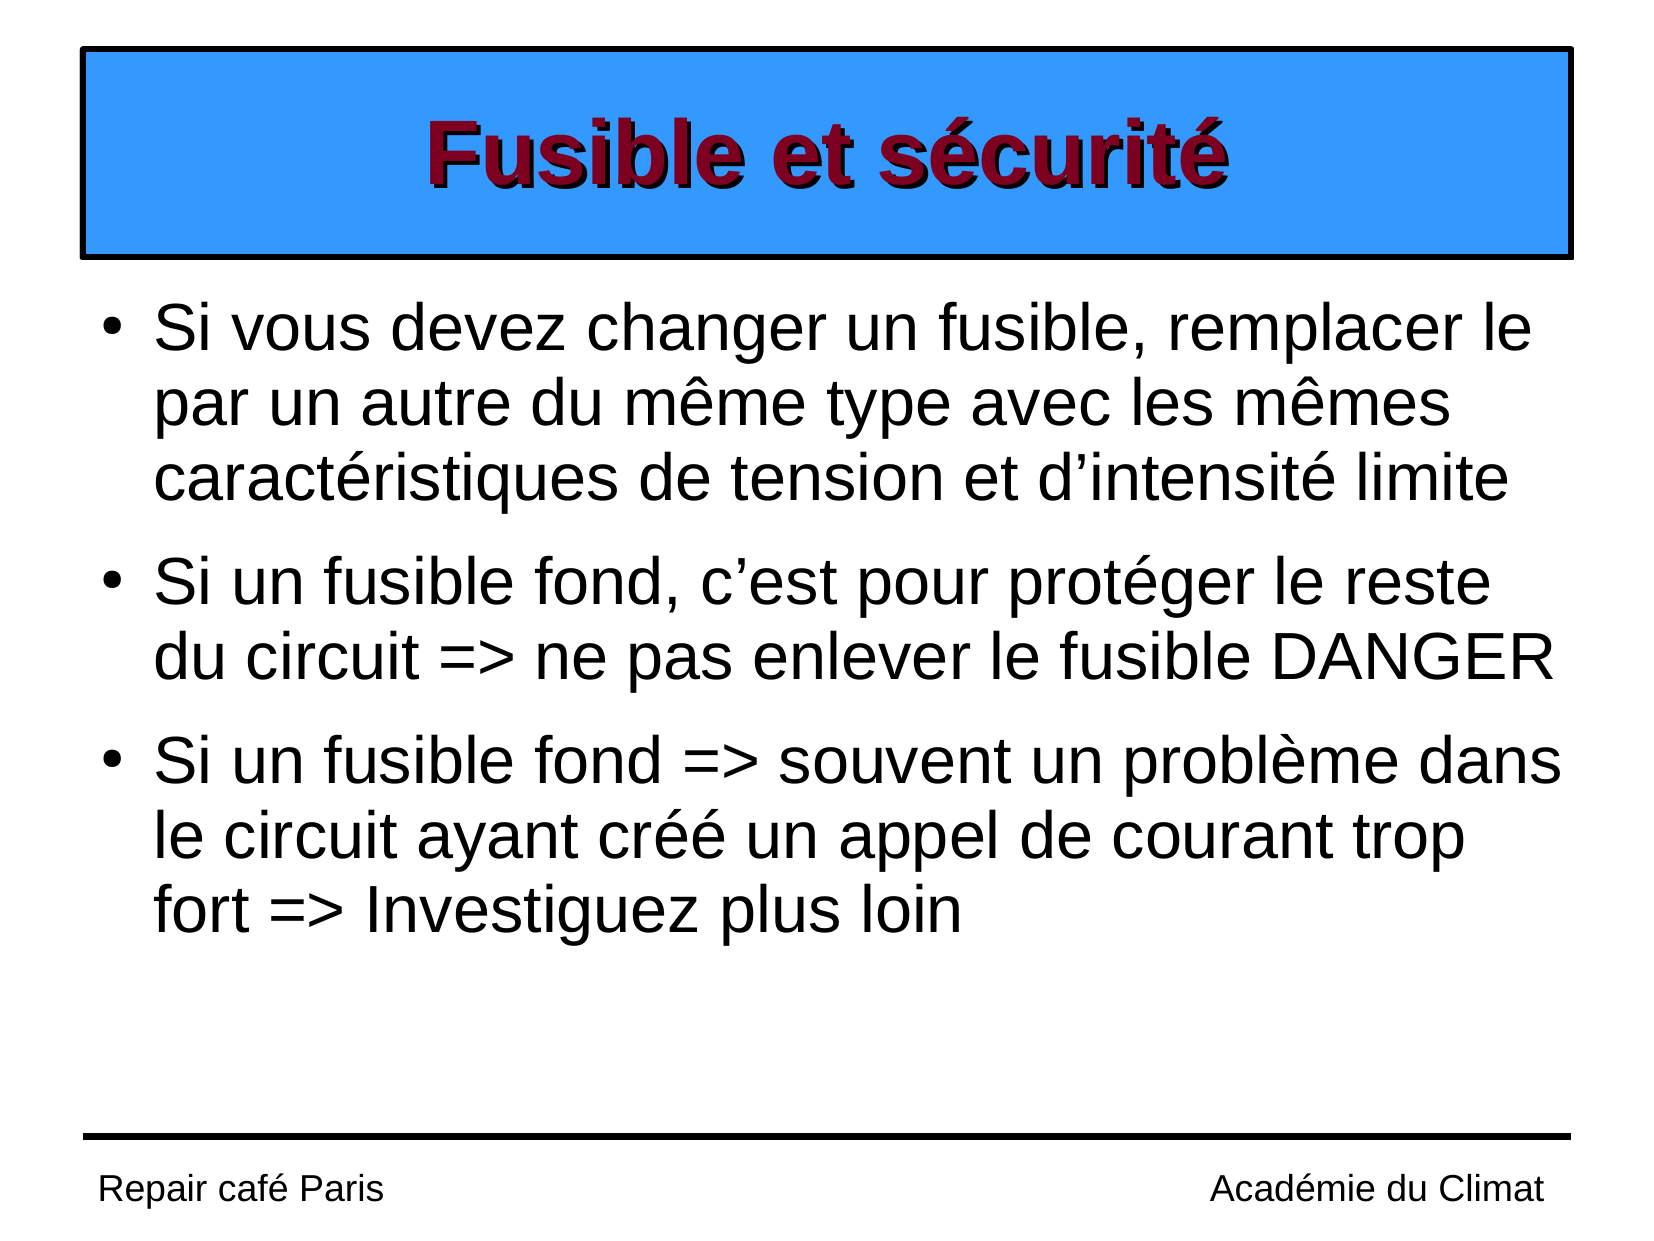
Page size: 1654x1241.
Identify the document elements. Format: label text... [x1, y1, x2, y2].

text_box Repair café Paris Académie du Climat [82, 1160, 1571, 1217]
list Si vous devez changer un fusible, remplacer le par un autre du même type avec les mêmes caractéristiques de tension et d’intensité limite Si un fusible fond, c’est pour protéger le reste du circuit => ne pas enlever le fusible DANGER Si un fusible fond => souvent un problème dans le circuit ayant créé un appel de courant trop fort => Investiguez plus loin [82, 290, 1571, 1010]
title Fusible et sécurité [82, 49, 1571, 257]
